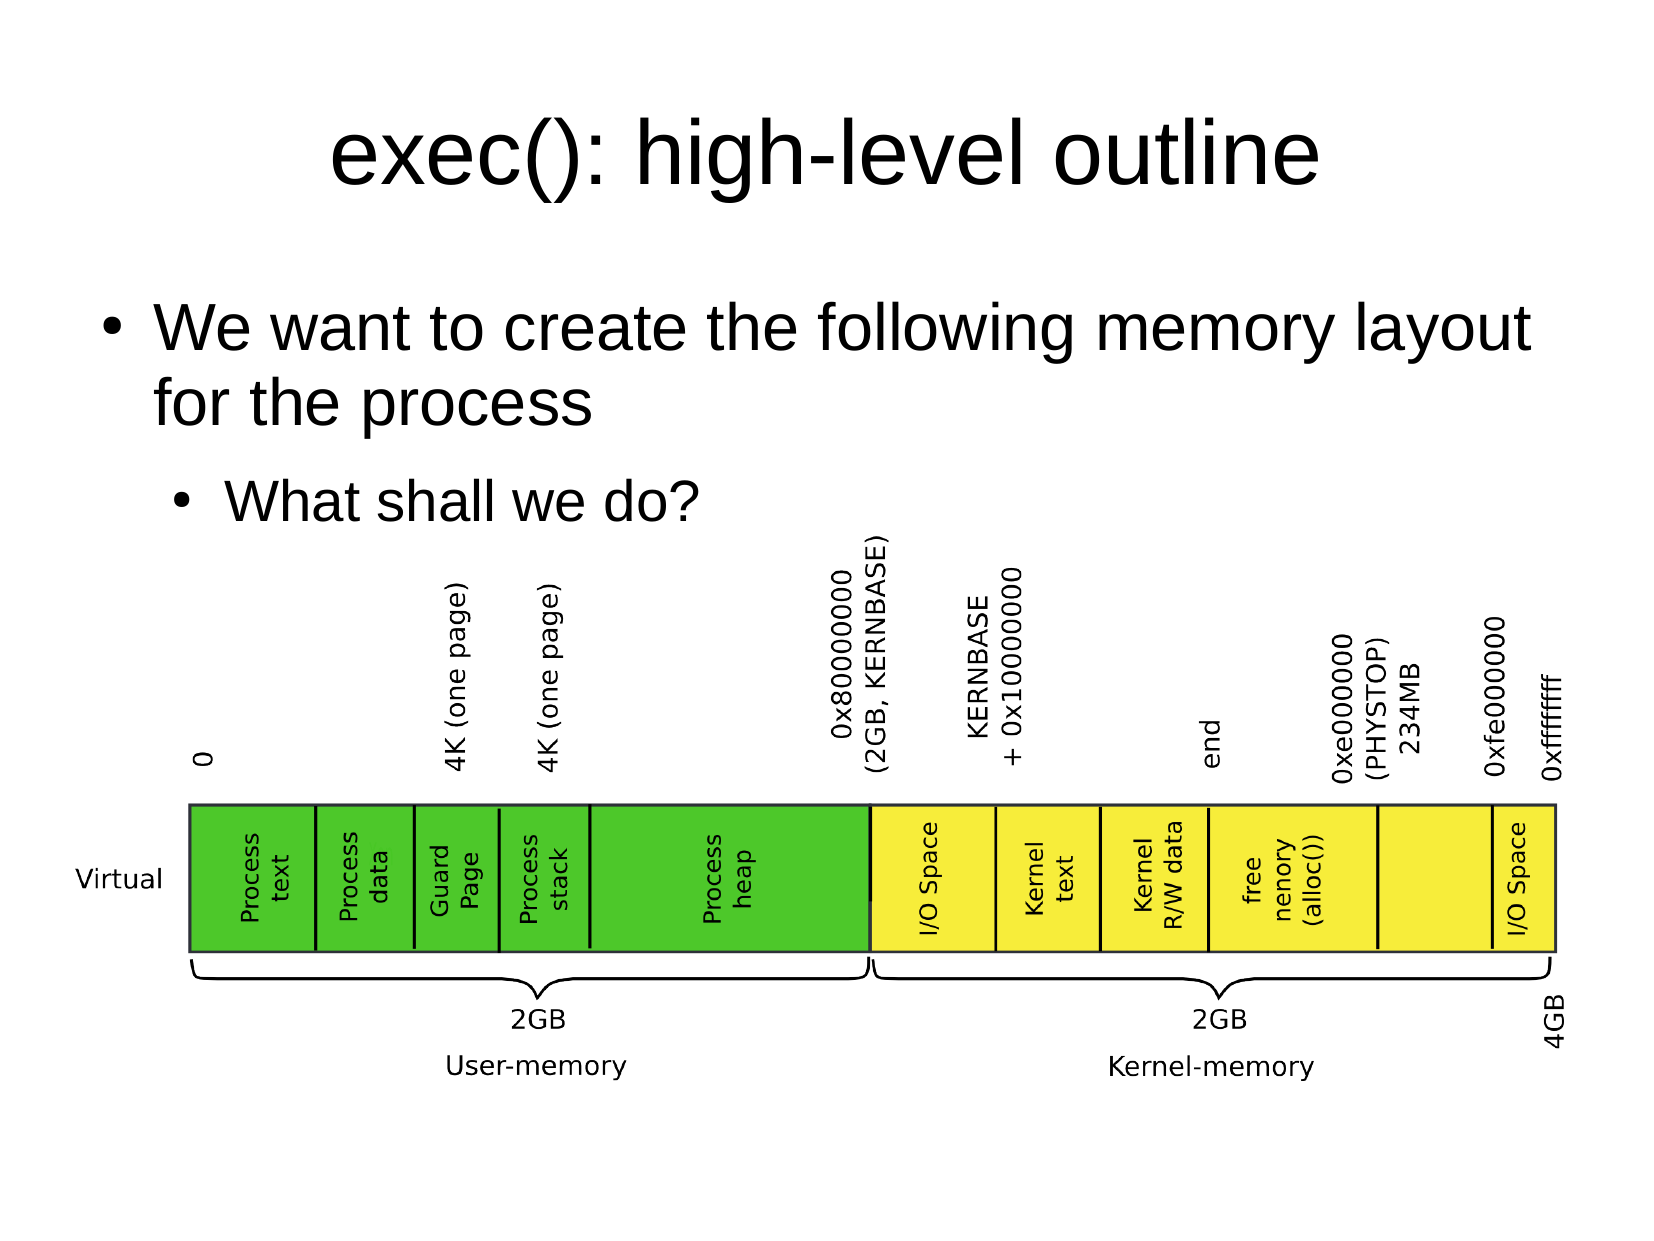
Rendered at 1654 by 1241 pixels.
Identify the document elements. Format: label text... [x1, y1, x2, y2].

title exec(): high-level outline [82, 49, 1571, 257]
list We want to create the following memory layout for the process What shall we do? [82, 290, 1571, 1010]
picture [75, 536, 1564, 1081]
